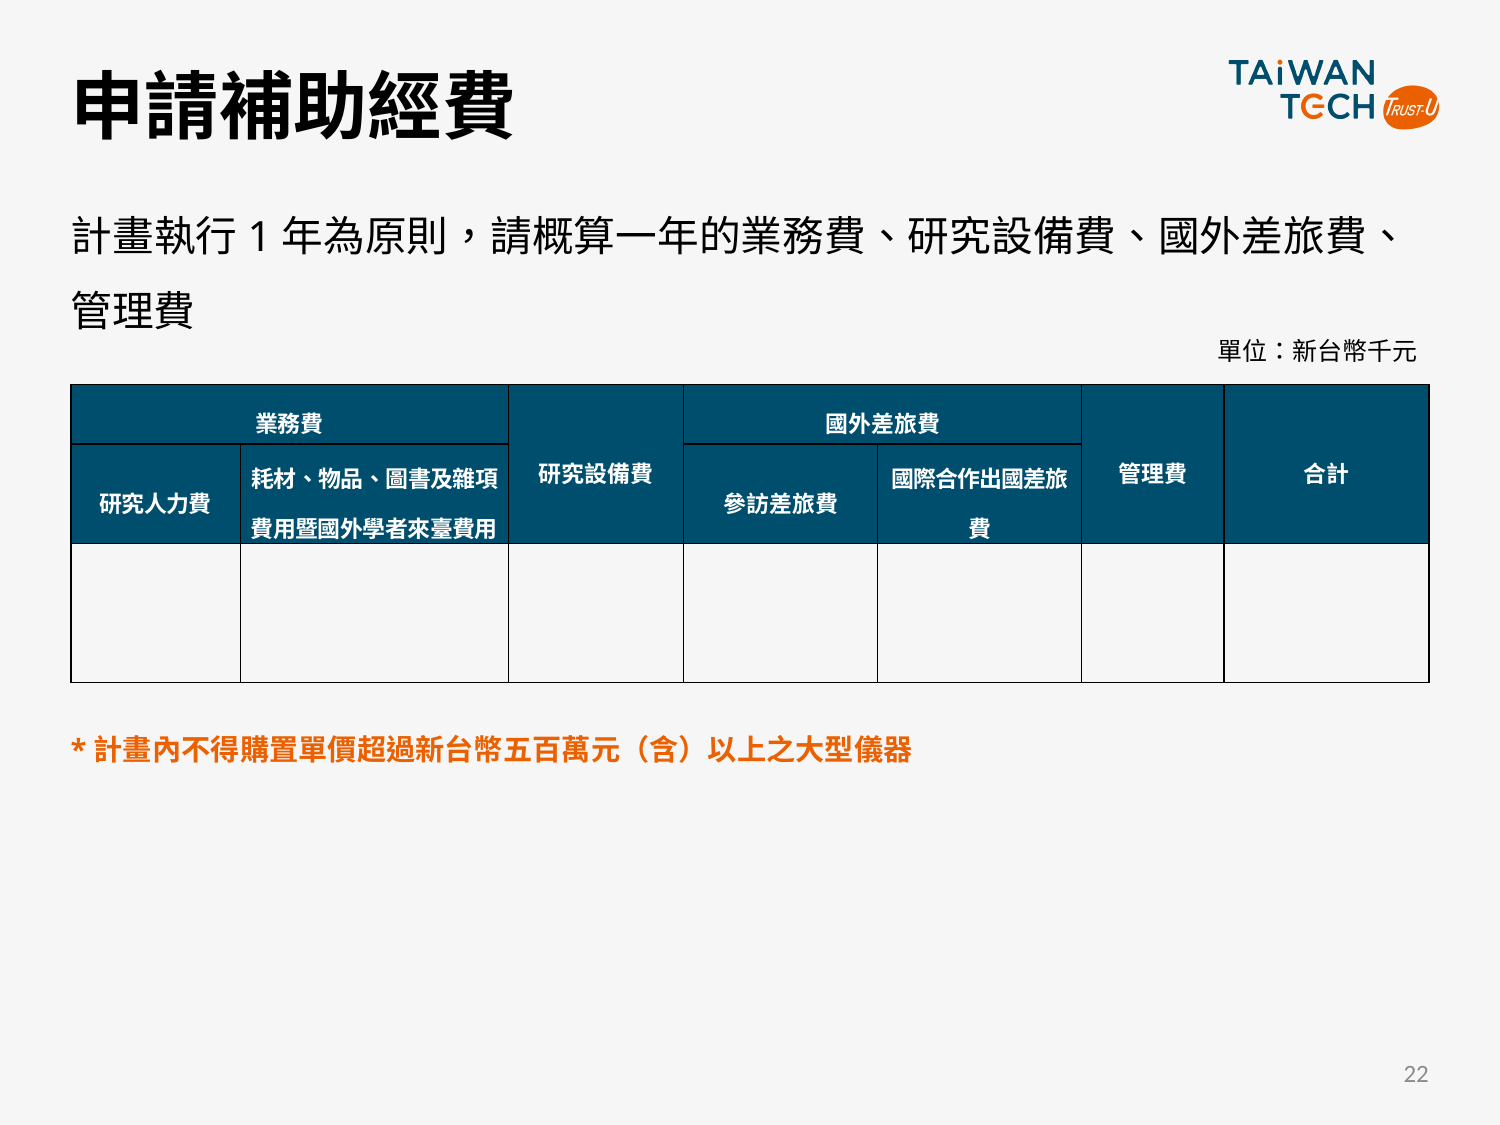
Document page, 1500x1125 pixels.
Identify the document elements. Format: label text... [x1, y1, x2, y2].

text_box 計畫執行1年為原則，請概算一年的業務費、研究設備費、國外差旅費、管理費 [55, 176, 1444, 342]
text_box 單位：新台幣千元 [1202, 342, 1444, 374]
table_header 合計 [1225, 385, 1428, 543]
table_cell 國際合作出國差旅費 [878, 445, 1081, 543]
slide_number <編號> [1106, 1042, 1445, 1103]
table_cell [1082, 544, 1223, 682]
table_cell [878, 544, 1081, 682]
table_header 研究設備費 [509, 385, 683, 543]
table_header 國外差旅費 [684, 385, 1081, 443]
table_cell 研究人力費 [72, 445, 240, 543]
table_header 管理費 [1082, 385, 1223, 543]
table_cell [1225, 544, 1428, 682]
table_cell [509, 544, 683, 682]
table_cell [241, 544, 508, 682]
table_cell [72, 544, 240, 682]
title 申請補助經費 [55, 33, 1444, 156]
table_cell 參訪差旅費 [684, 445, 877, 543]
table_cell [684, 544, 877, 682]
table_header 業務費 [72, 385, 508, 443]
table_cell 耗材、物品、圖書及雜項費用暨國外學者來臺費用 [241, 445, 508, 543]
text_box *計畫內不得購置單價超過新台幣五百萬元（含）以上之大型儀器 [55, 706, 1444, 775]
